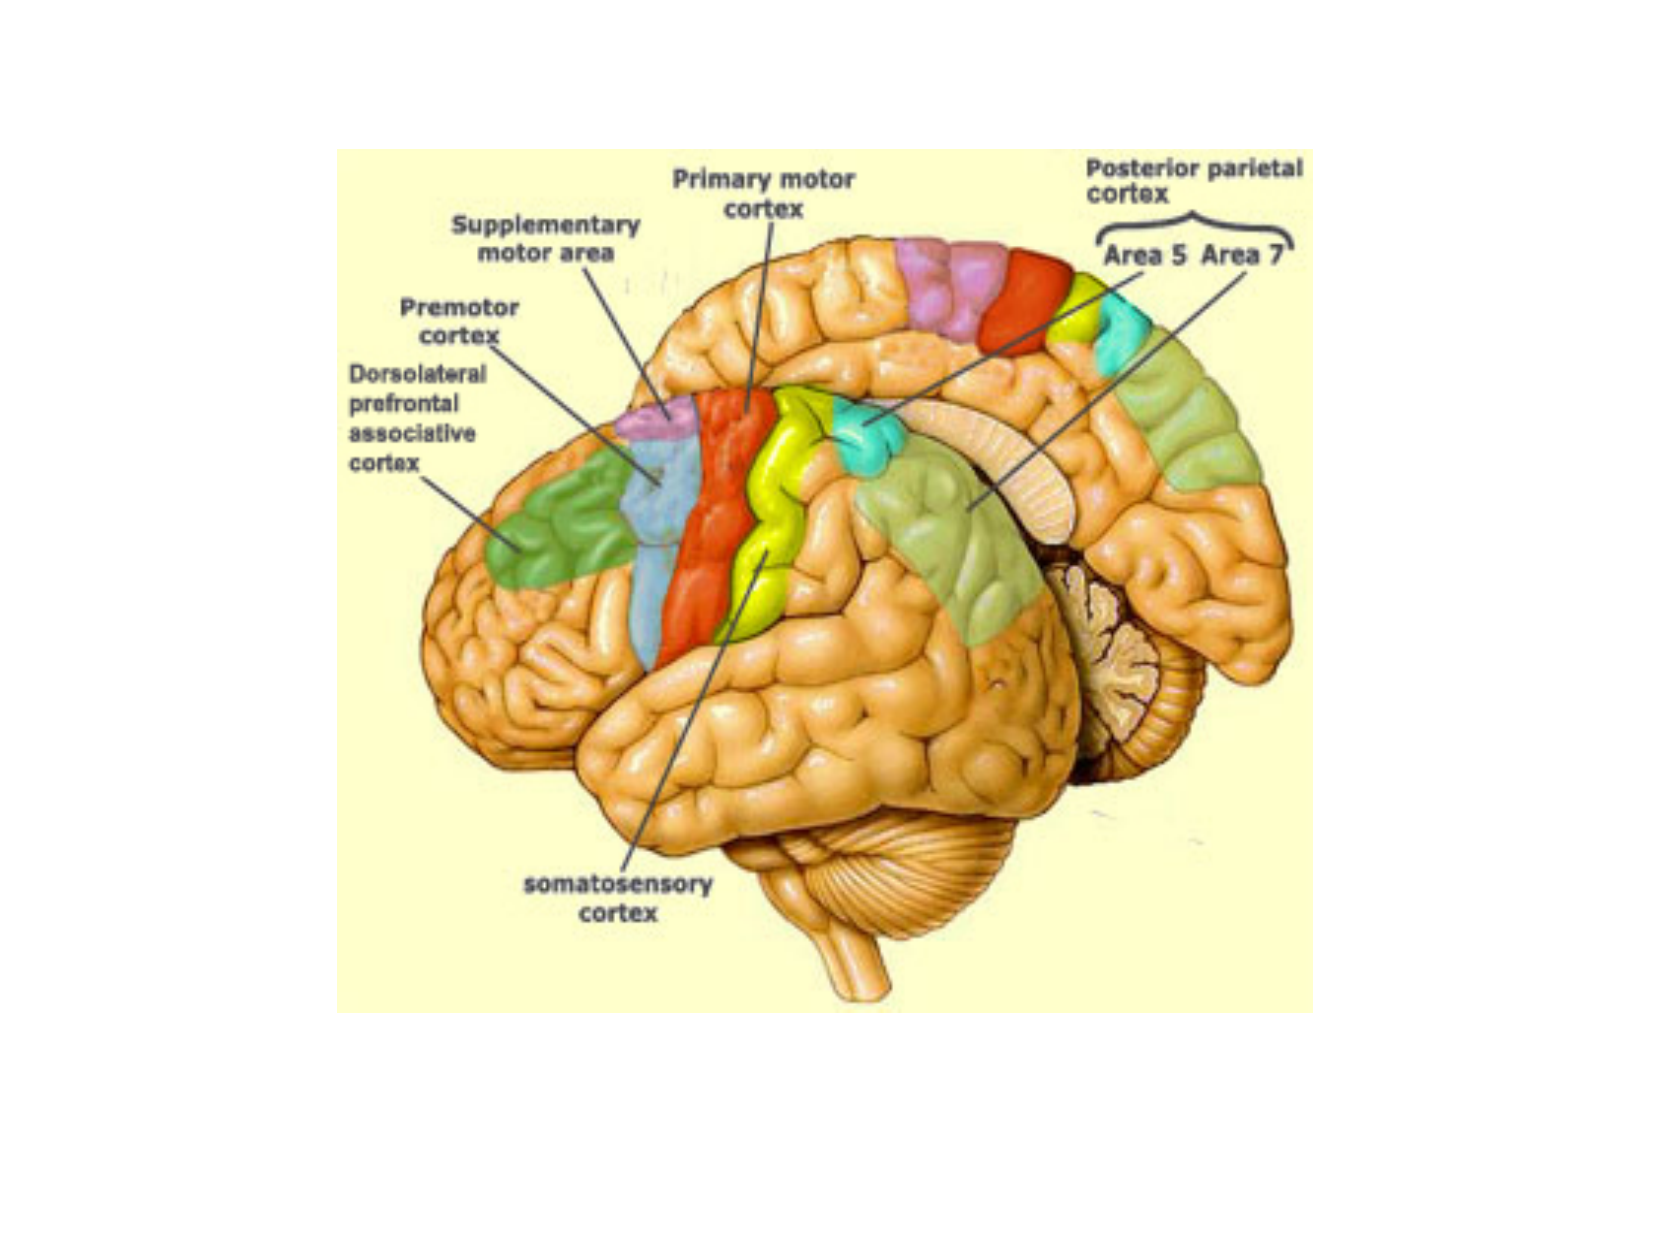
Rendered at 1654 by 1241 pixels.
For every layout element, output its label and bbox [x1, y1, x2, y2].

picture [337, 149, 1313, 1013]
